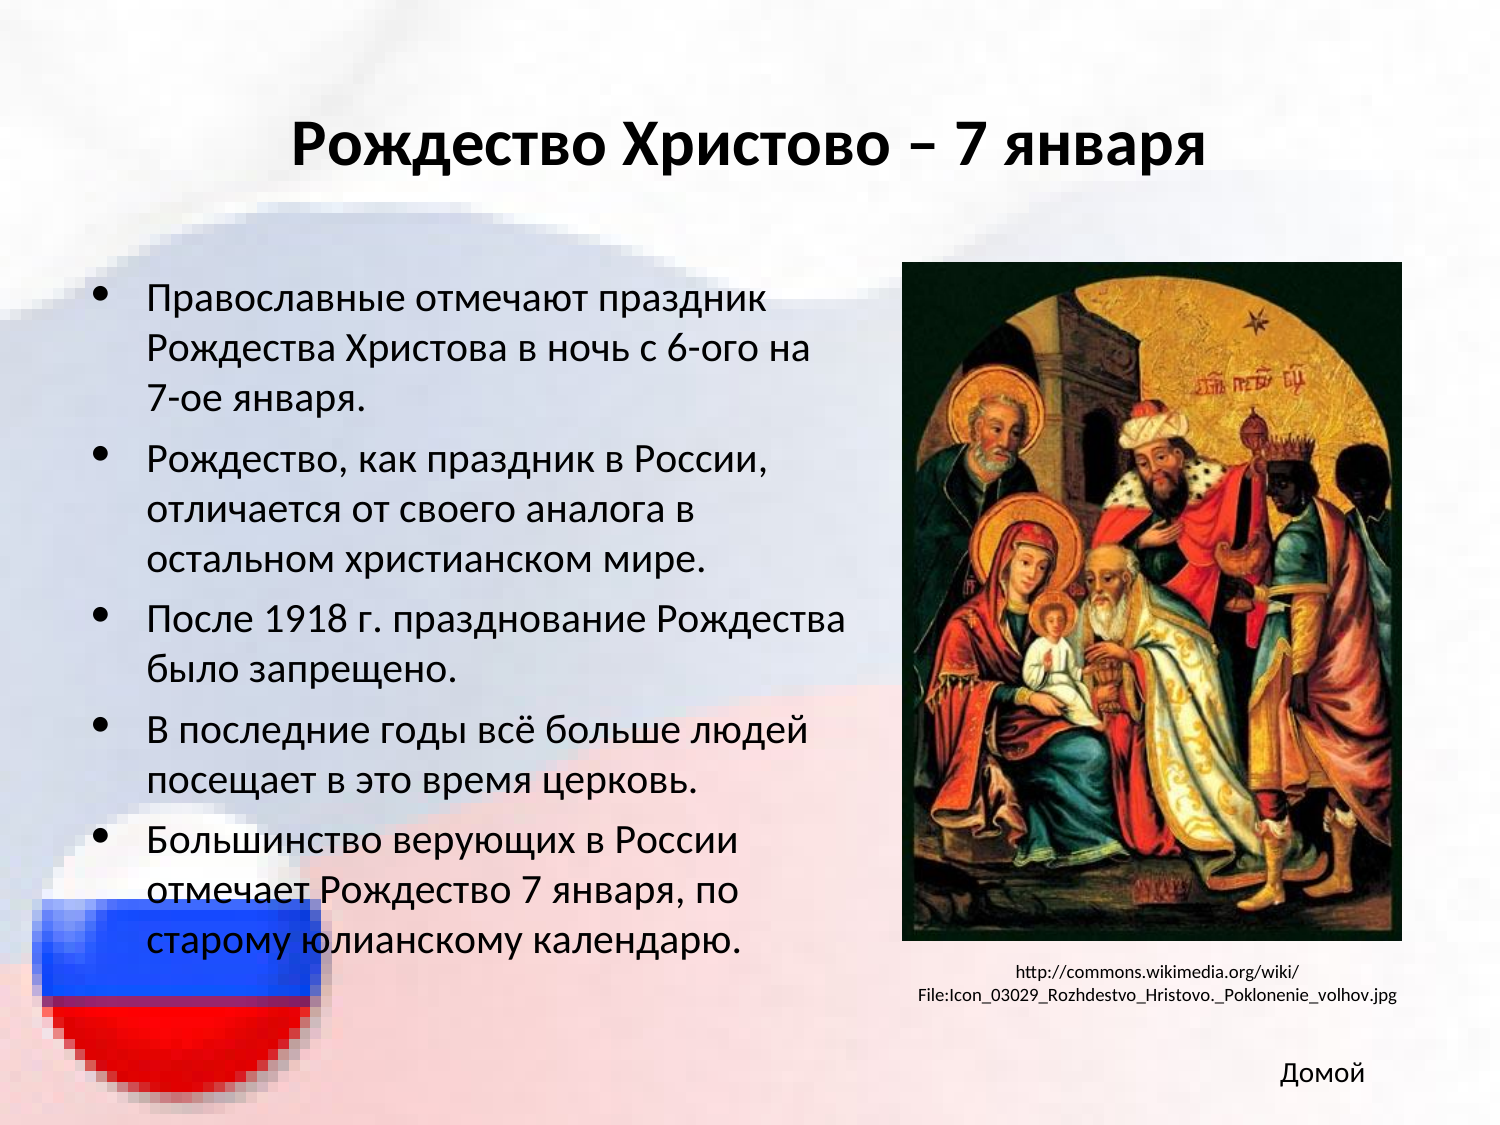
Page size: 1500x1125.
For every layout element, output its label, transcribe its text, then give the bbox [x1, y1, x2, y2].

list Православные отмечают праздник Рождества Христова в ночь с 6-ого на 7-ое января. Рождество, как праздник в России, отличается от своего аналога в остальном христианском мире. После 1918 г. празднование Рождества было запрещено. В последние годы всё больше людей посещает в это время церковь. Большинство верующих в России отмечает Рождество 7 января, по старому юлианскому календарю. [75, 262, 869, 1006]
picture [0, 0, 1500, 1125]
title Рождество Христово – 7 января [75, 45, 1426, 233]
text_box [902, 262, 1402, 941]
text_box http://commons.wikimedia.org/wiki/File:Icon_03029_Rozhdestvo_Hristovo._Poklonenie_volhov.jpg [891, 952, 1424, 1013]
text_box Домой [1226, 1050, 1420, 1090]
